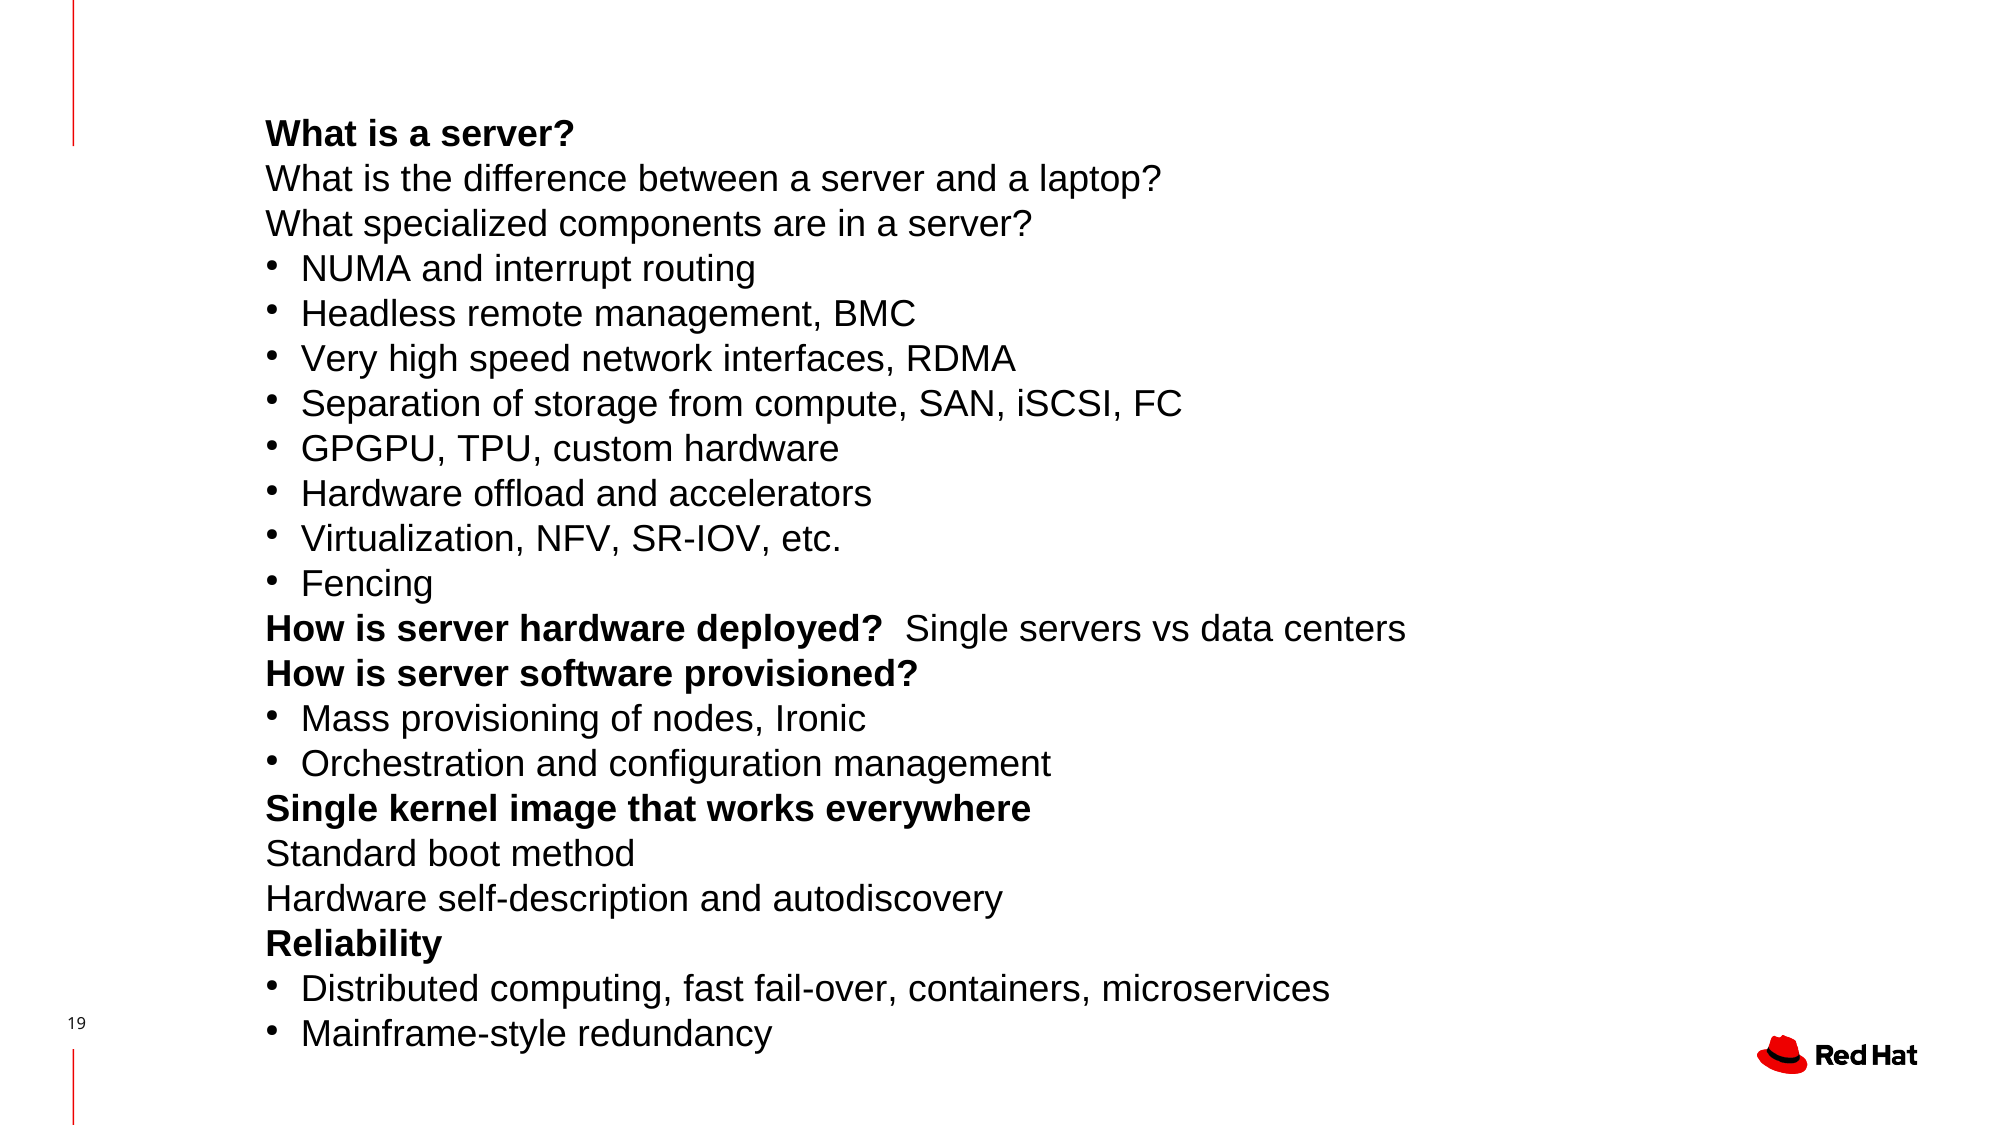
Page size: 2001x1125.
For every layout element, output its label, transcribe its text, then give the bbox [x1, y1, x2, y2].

picture [1757, 1035, 1918, 1074]
text_box What is a server? What is the difference between a server and a laptop? What specialized components are in a server? NUMA and interrupt routing Headless remote management, BMC Very high speed network interfaces, RDMA Separation of storage from compute, SAN, iSCSI, FC GPGPU, TPU, custom hardware Hardware offload and accelerators Virtualization, NFV, SR-IOV, etc. Fencing How is server hardware deployed? Single servers vs data centers How is server software provisioned? Mass provisioning of nodes, Ironic Orchestration and configuration management Single kernel image that works everywhere Standard boot method Hardware self-description and autodiscovery Reliability Distributed computing, fast fail-over, containers, microservices Mainframe-style redundancy [250, 101, 1556, 1062]
